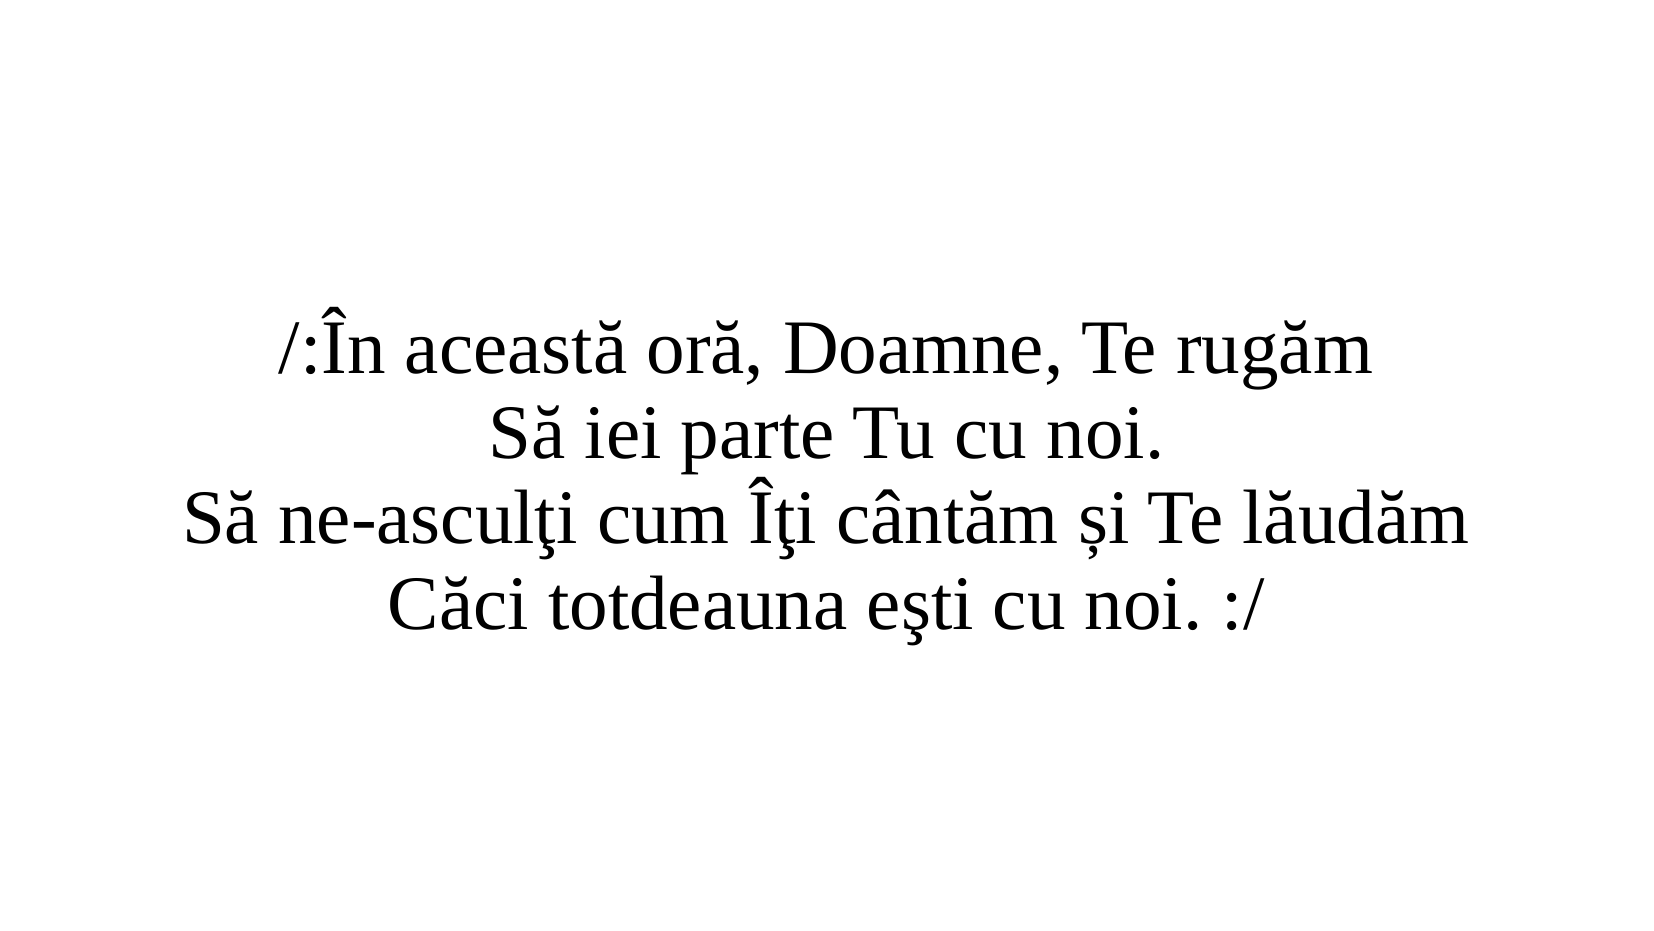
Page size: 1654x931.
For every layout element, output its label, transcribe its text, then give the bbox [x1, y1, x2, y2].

subtitle /:În această oră, Doamne, Te rugăm Să iei parte Tu cu noi. Să ne-asculţi cum Îţi cântăm și Te lăudăm Căci totdeauna eşti cu noi. :/ [165, 205, 1489, 745]
